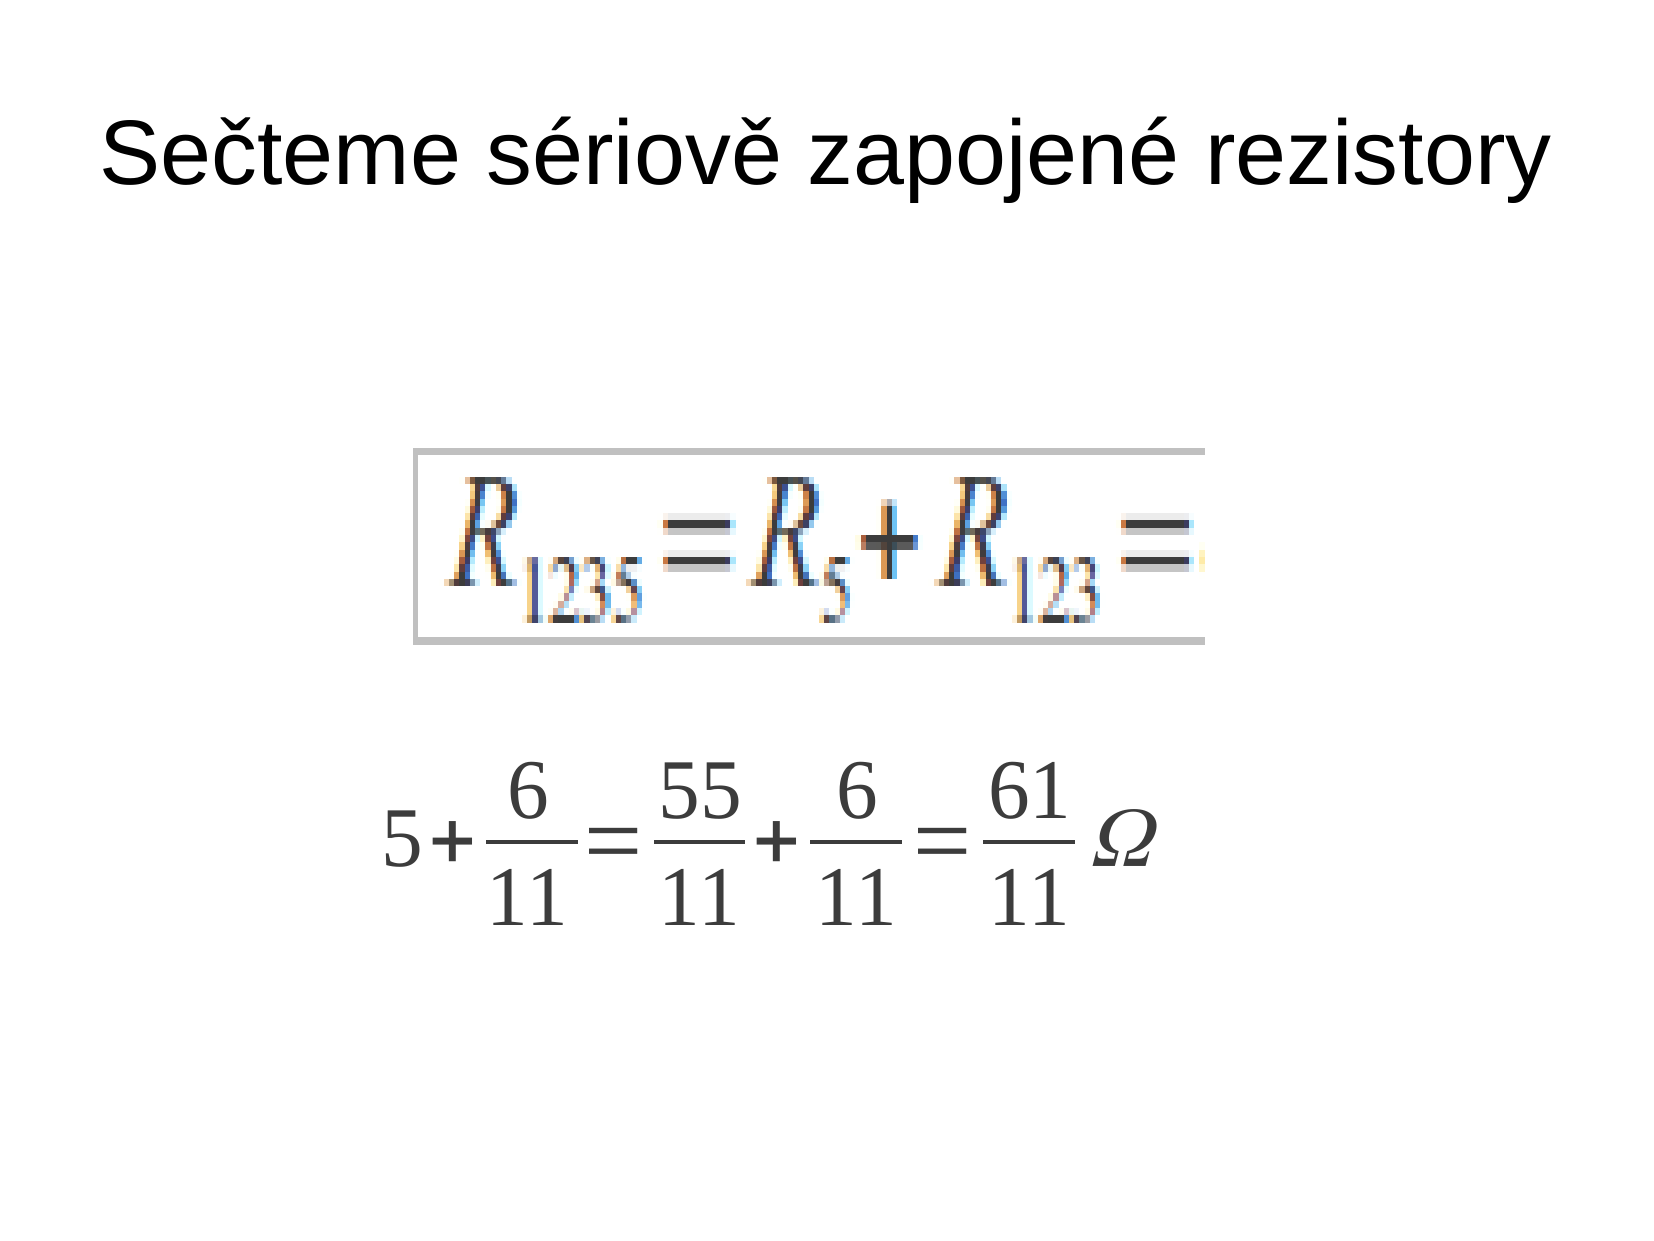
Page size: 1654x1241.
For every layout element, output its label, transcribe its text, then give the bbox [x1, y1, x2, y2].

picture [413, 448, 1205, 645]
picture [360, 744, 1170, 945]
title Sečteme sériově zapojené rezistory [82, 49, 1571, 257]
